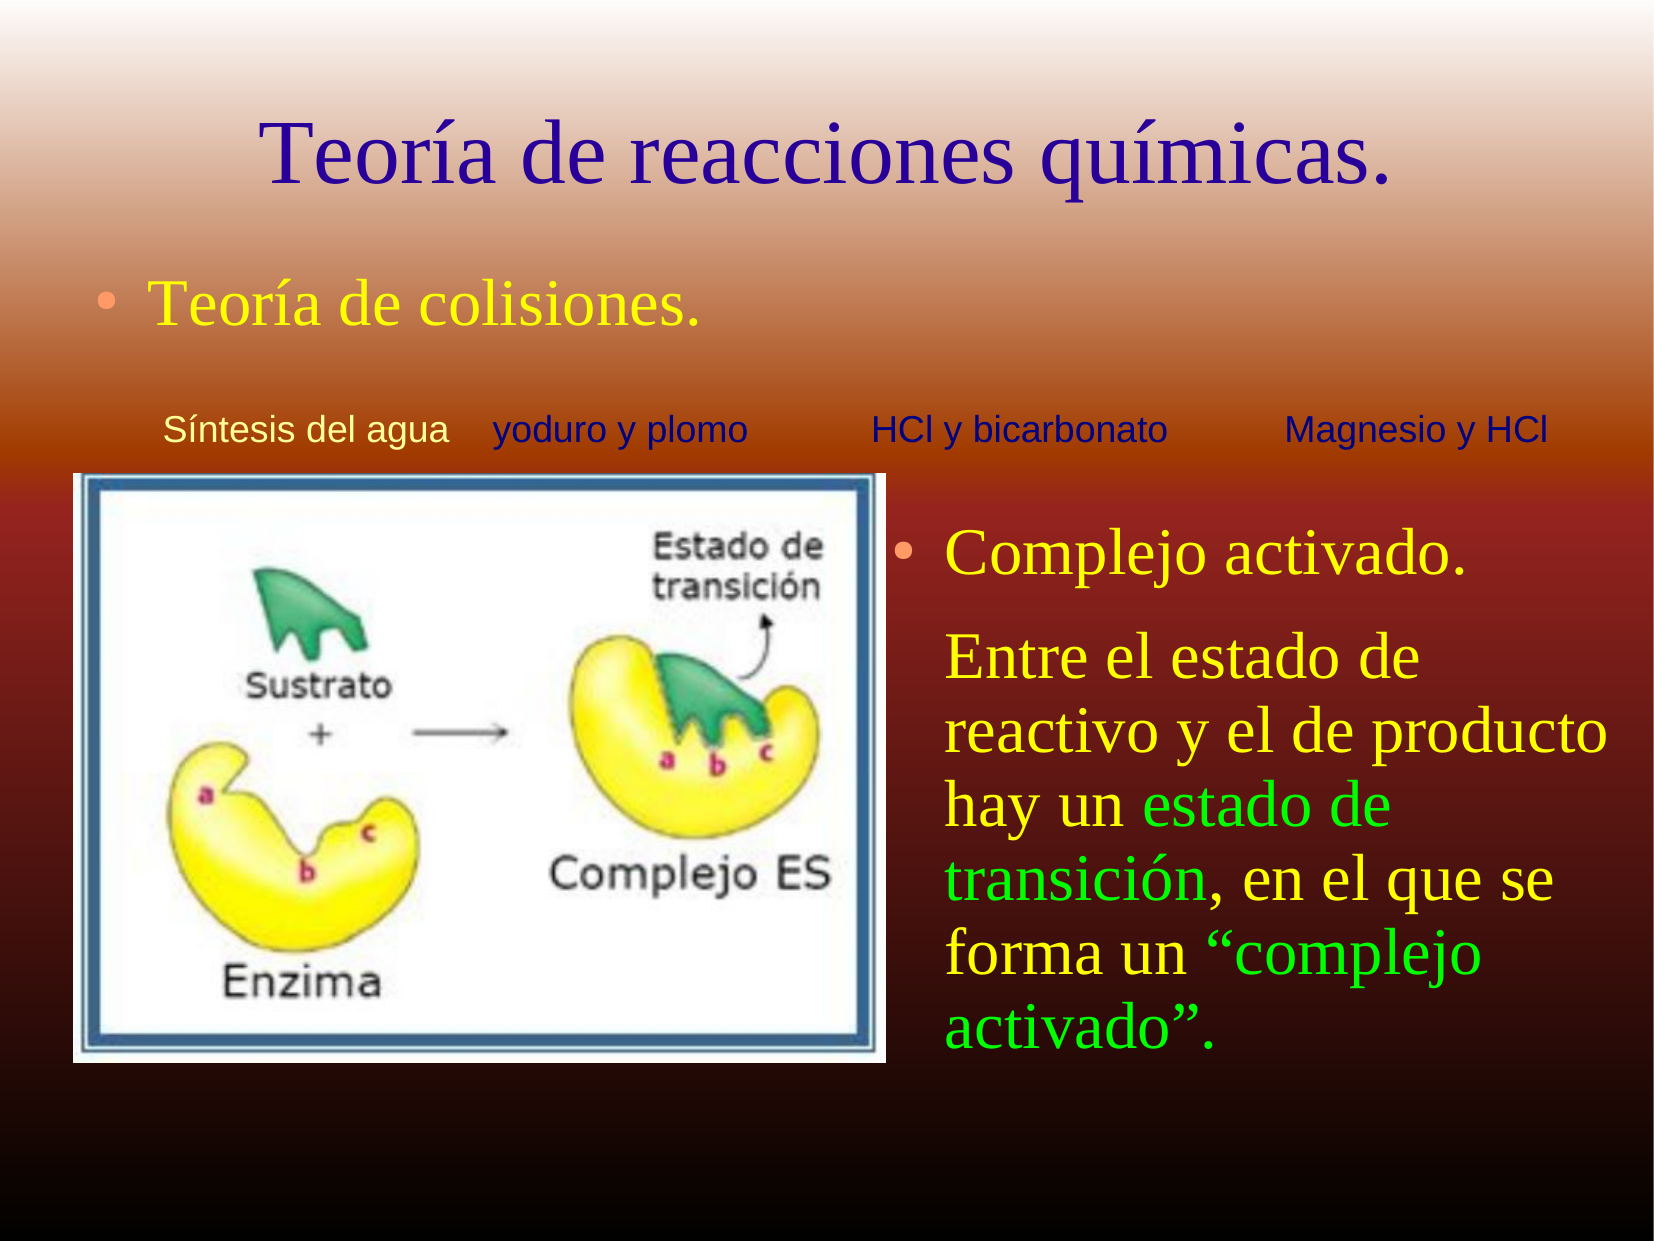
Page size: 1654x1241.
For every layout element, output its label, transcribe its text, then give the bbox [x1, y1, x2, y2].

text_box Síntesis del agua [147, 401, 477, 473]
list Complejo activado. Entre el estado de reactivo y el de producto hay un estado de transición, en el que se forma un “complejo activado”. [886, 515, 1654, 1063]
title Teoría de reacciones químicas. [82, 49, 1571, 257]
text_box yoduro y plomo [477, 401, 798, 473]
picture [0, 0, 1654, 1241]
text_box HCl y bicarbonato [856, 401, 1227, 473]
text_box Magnesio y HCl [1269, 401, 1601, 473]
list Teoría de colisiones. [76, 265, 857, 355]
